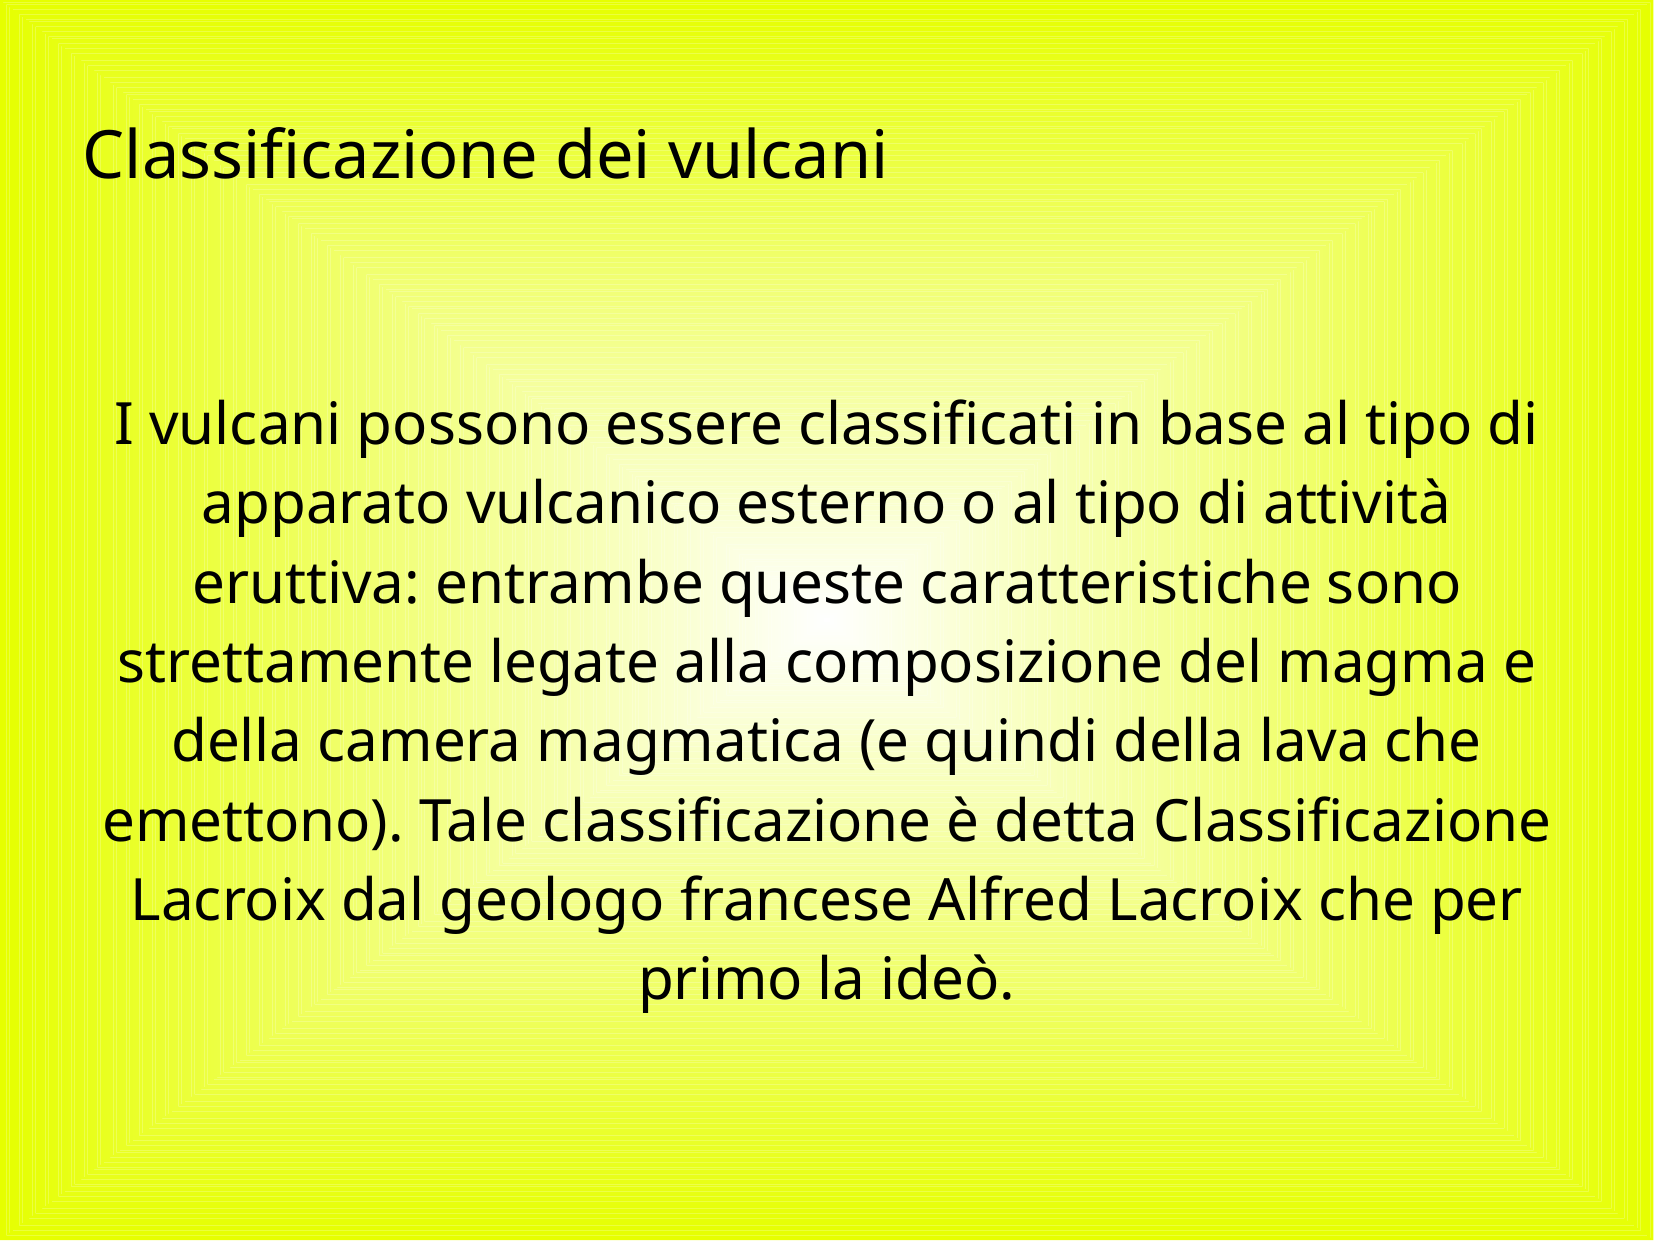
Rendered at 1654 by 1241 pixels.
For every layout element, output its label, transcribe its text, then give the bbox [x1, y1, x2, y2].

title Classificazione dei vulcani [82, 56, 1571, 250]
subtitle I vulcani possono essere classificati in base al tipo di apparato vulcanico esterno o al tipo di attività eruttiva: entrambe queste caratteristiche sono strettamente legate alla composizione del magma e della camera magmatica (e quindi della lava che emettono). Tale classificazione è detta Classificazione Lacroix dal geologo francese Alfred Lacroix che per primo la ideò. [82, 297, 1571, 1102]
